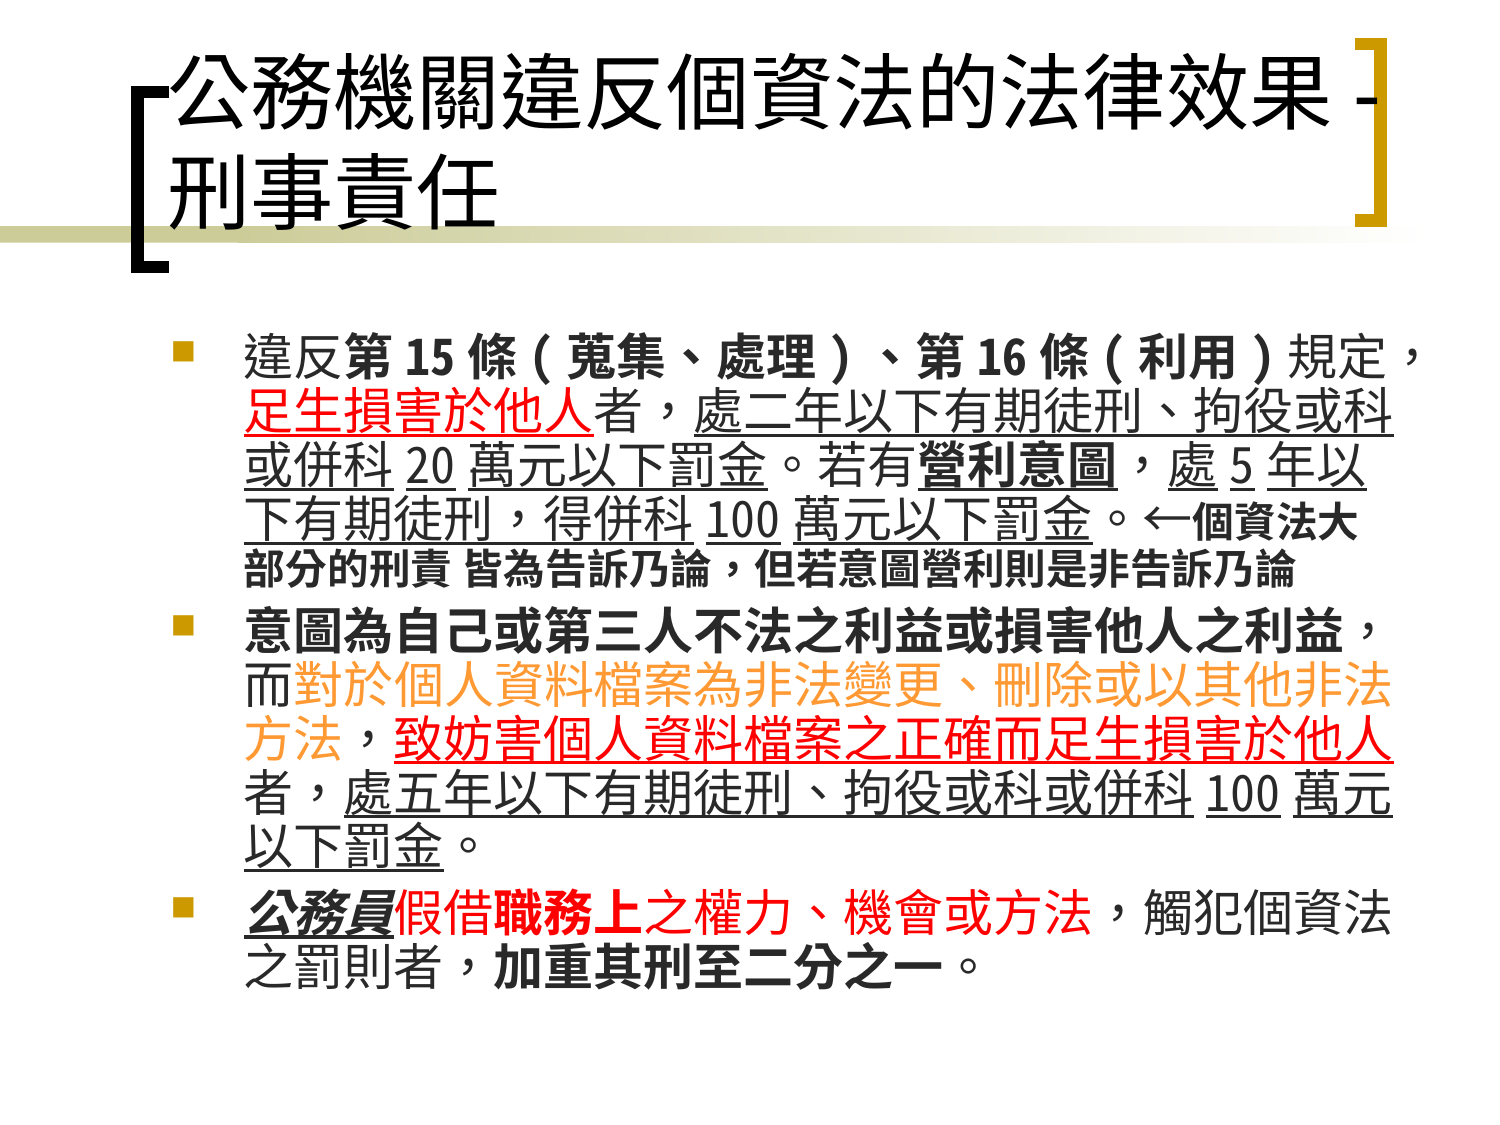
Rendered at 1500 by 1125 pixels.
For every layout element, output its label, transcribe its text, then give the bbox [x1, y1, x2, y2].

list 違反第15條(蒐集、處理)、第16條(利用)規定，足生損害於他人者，處二年以下有期徒刑、拘役或科或併科20萬元以下罰金。若有營利意圖，處5年以下有期徒刑，得併科100萬元以下罰金。←個資法大部分的刑責 皆為告訴乃論，但若意圖營利則是非告訴乃論 意圖為自己或第三人不法之利益或損害他人之利益，而對於個人資料檔案為非法變更、刪除或以其他非法方法，致妨害個人資料檔案之正確而足生損害於他人者，處五年以下有期徒刑、拘役或科或併科100萬元以下罰金。 公務員假借職務上之權力、機會或方法，觸犯個資法之罰則者，加重其刑至二分之一。 [155, 324, 1413, 1035]
title 公務機關違反個資法的法律效果-刑事責任 [152, 15, 1400, 248]
